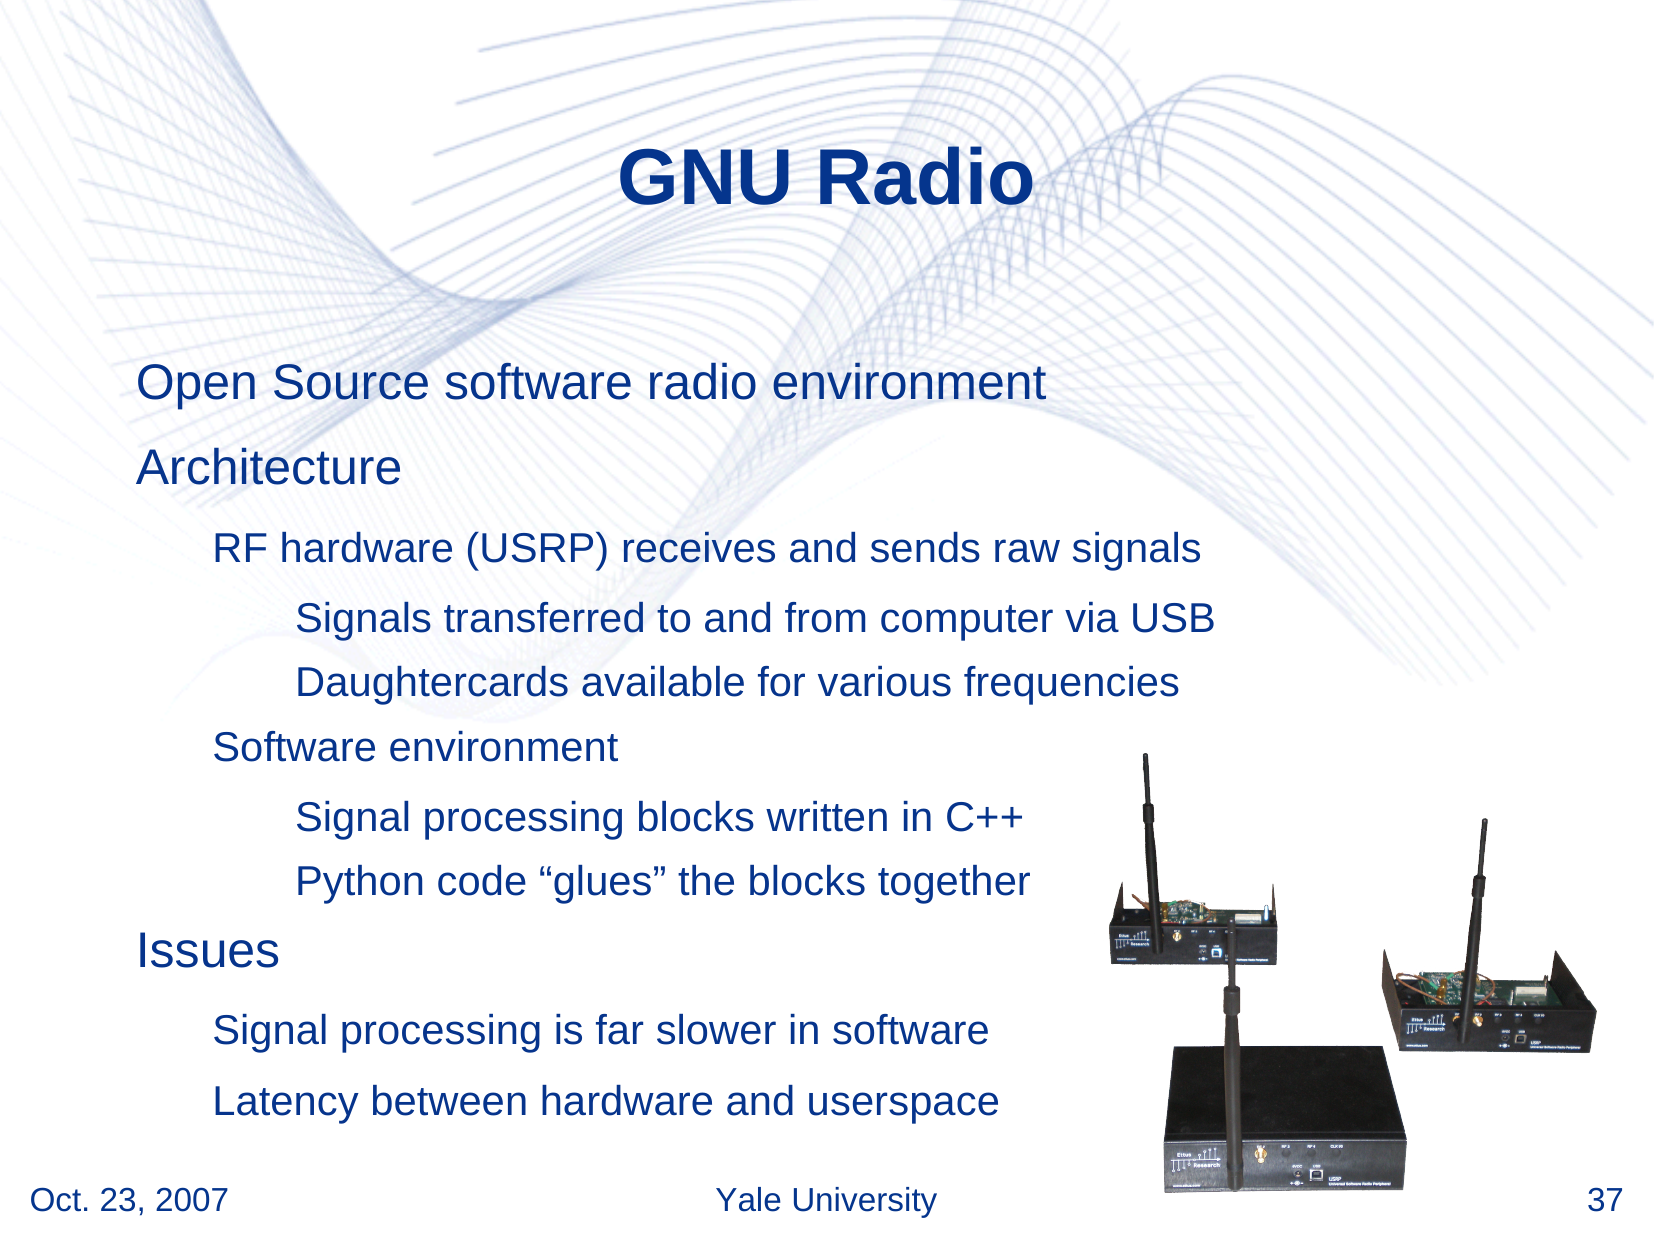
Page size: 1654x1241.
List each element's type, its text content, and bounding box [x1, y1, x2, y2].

title GNU Radio [118, 66, 1536, 288]
picture [0, 0, 1654, 1241]
list Open Source software radio environment Architecture RF hardware (USRP) receives and sends raw signals Signals transferred to and from computer via USB Daughtercards available for various frequencies Software environment Signal processing blocks written in C++ Python code “glues” the blocks together Issues Signal processing is far slower in software Latency between hardware and userspace [118, 354, 1536, 1124]
